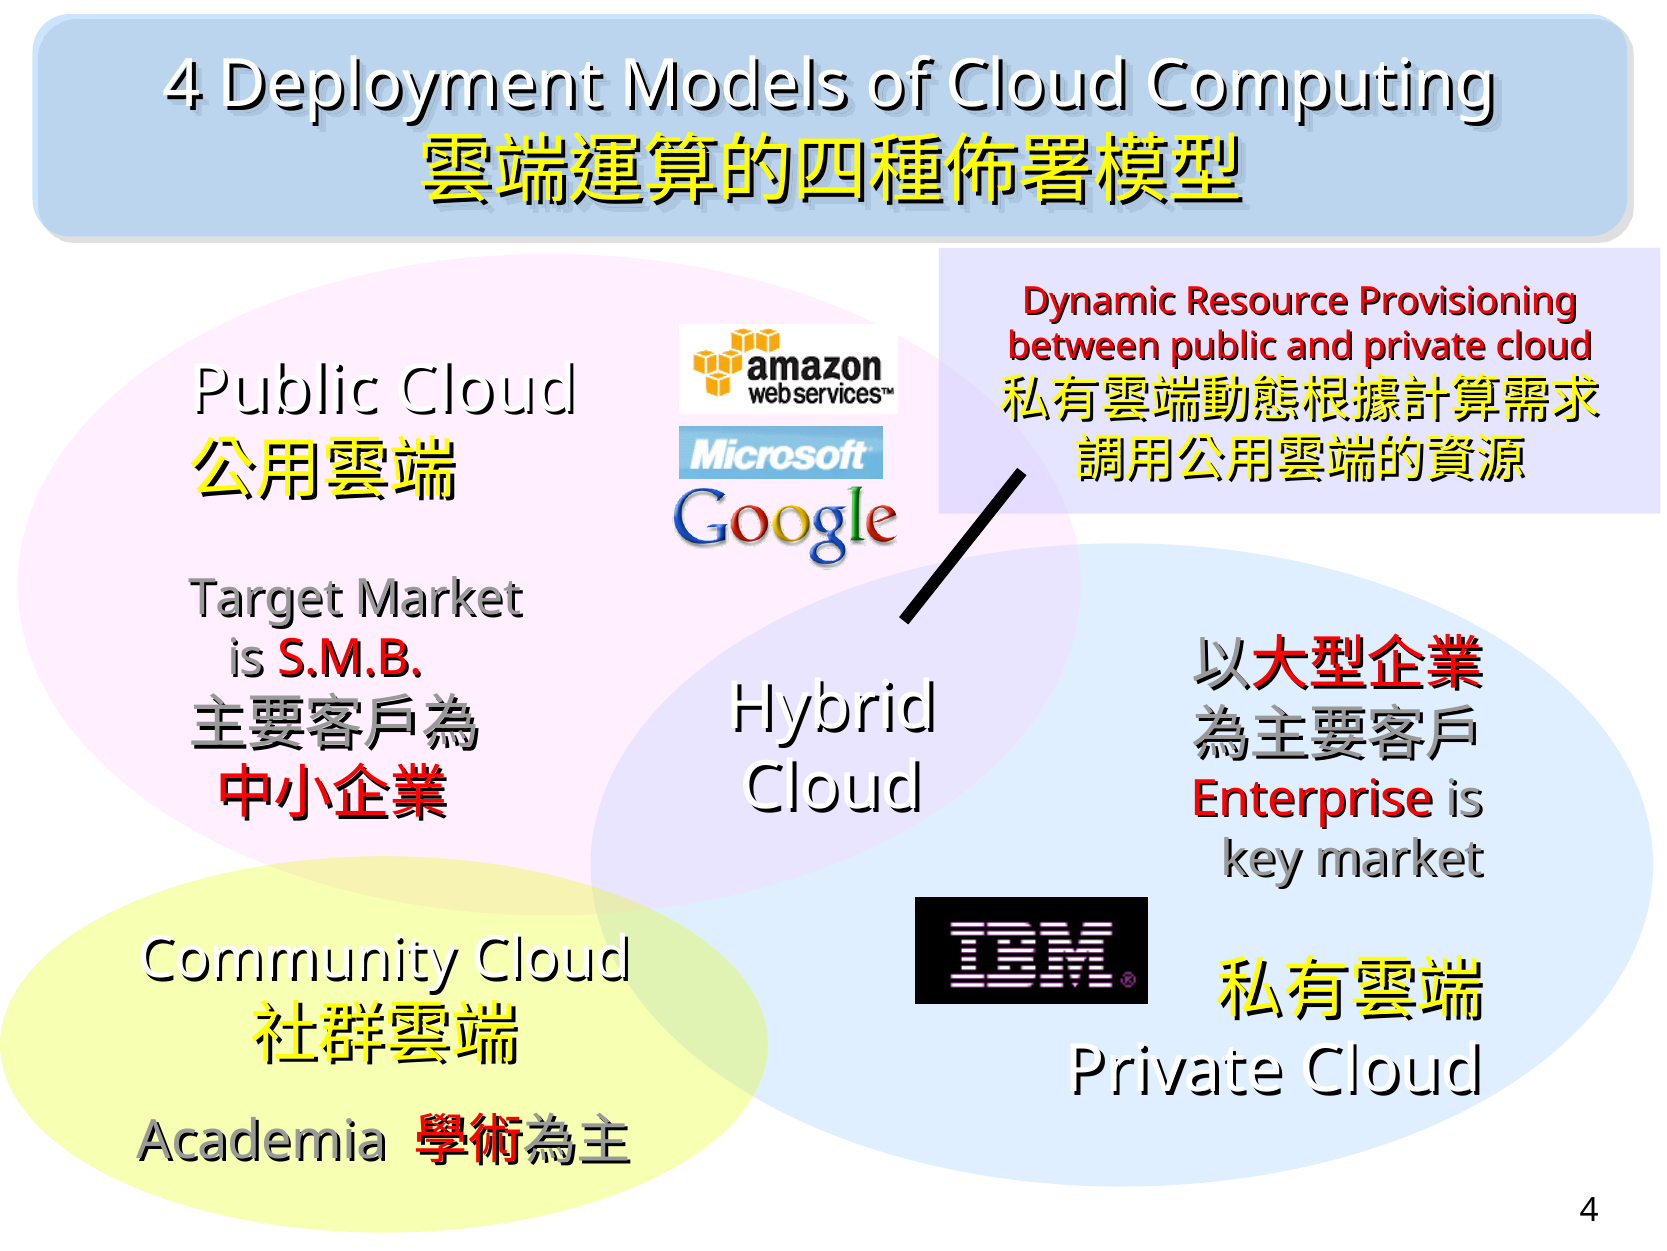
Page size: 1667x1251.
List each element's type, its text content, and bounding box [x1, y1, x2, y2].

text_box Public Cloud 公用雲端 Target Market is S.M.B. 主要客戶為 中小企業 [17, 253, 1081, 909]
picture [679, 324, 898, 414]
text_box 4 Deployment Models of Cloud Computing 雲端運算的四種佈署模型 [32, 14, 1628, 237]
text_box Community Cloud 社群雲端 Academia 學術為主 [0, 856, 768, 1233]
text_box Dynamic Resource Provisioning between public and private cloud 私有雲端動態根據計算需求 調用公用雲端的資源 [938, 247, 1661, 514]
picture [667, 484, 904, 571]
picture [915, 897, 1149, 1005]
picture [679, 426, 883, 479]
text_box 以大型企業 為主要客戶 Enterprise is key market 私有雲端 Private Cloud [653, 543, 1654, 1187]
text_box Hybrid Cloud [569, 654, 1093, 830]
